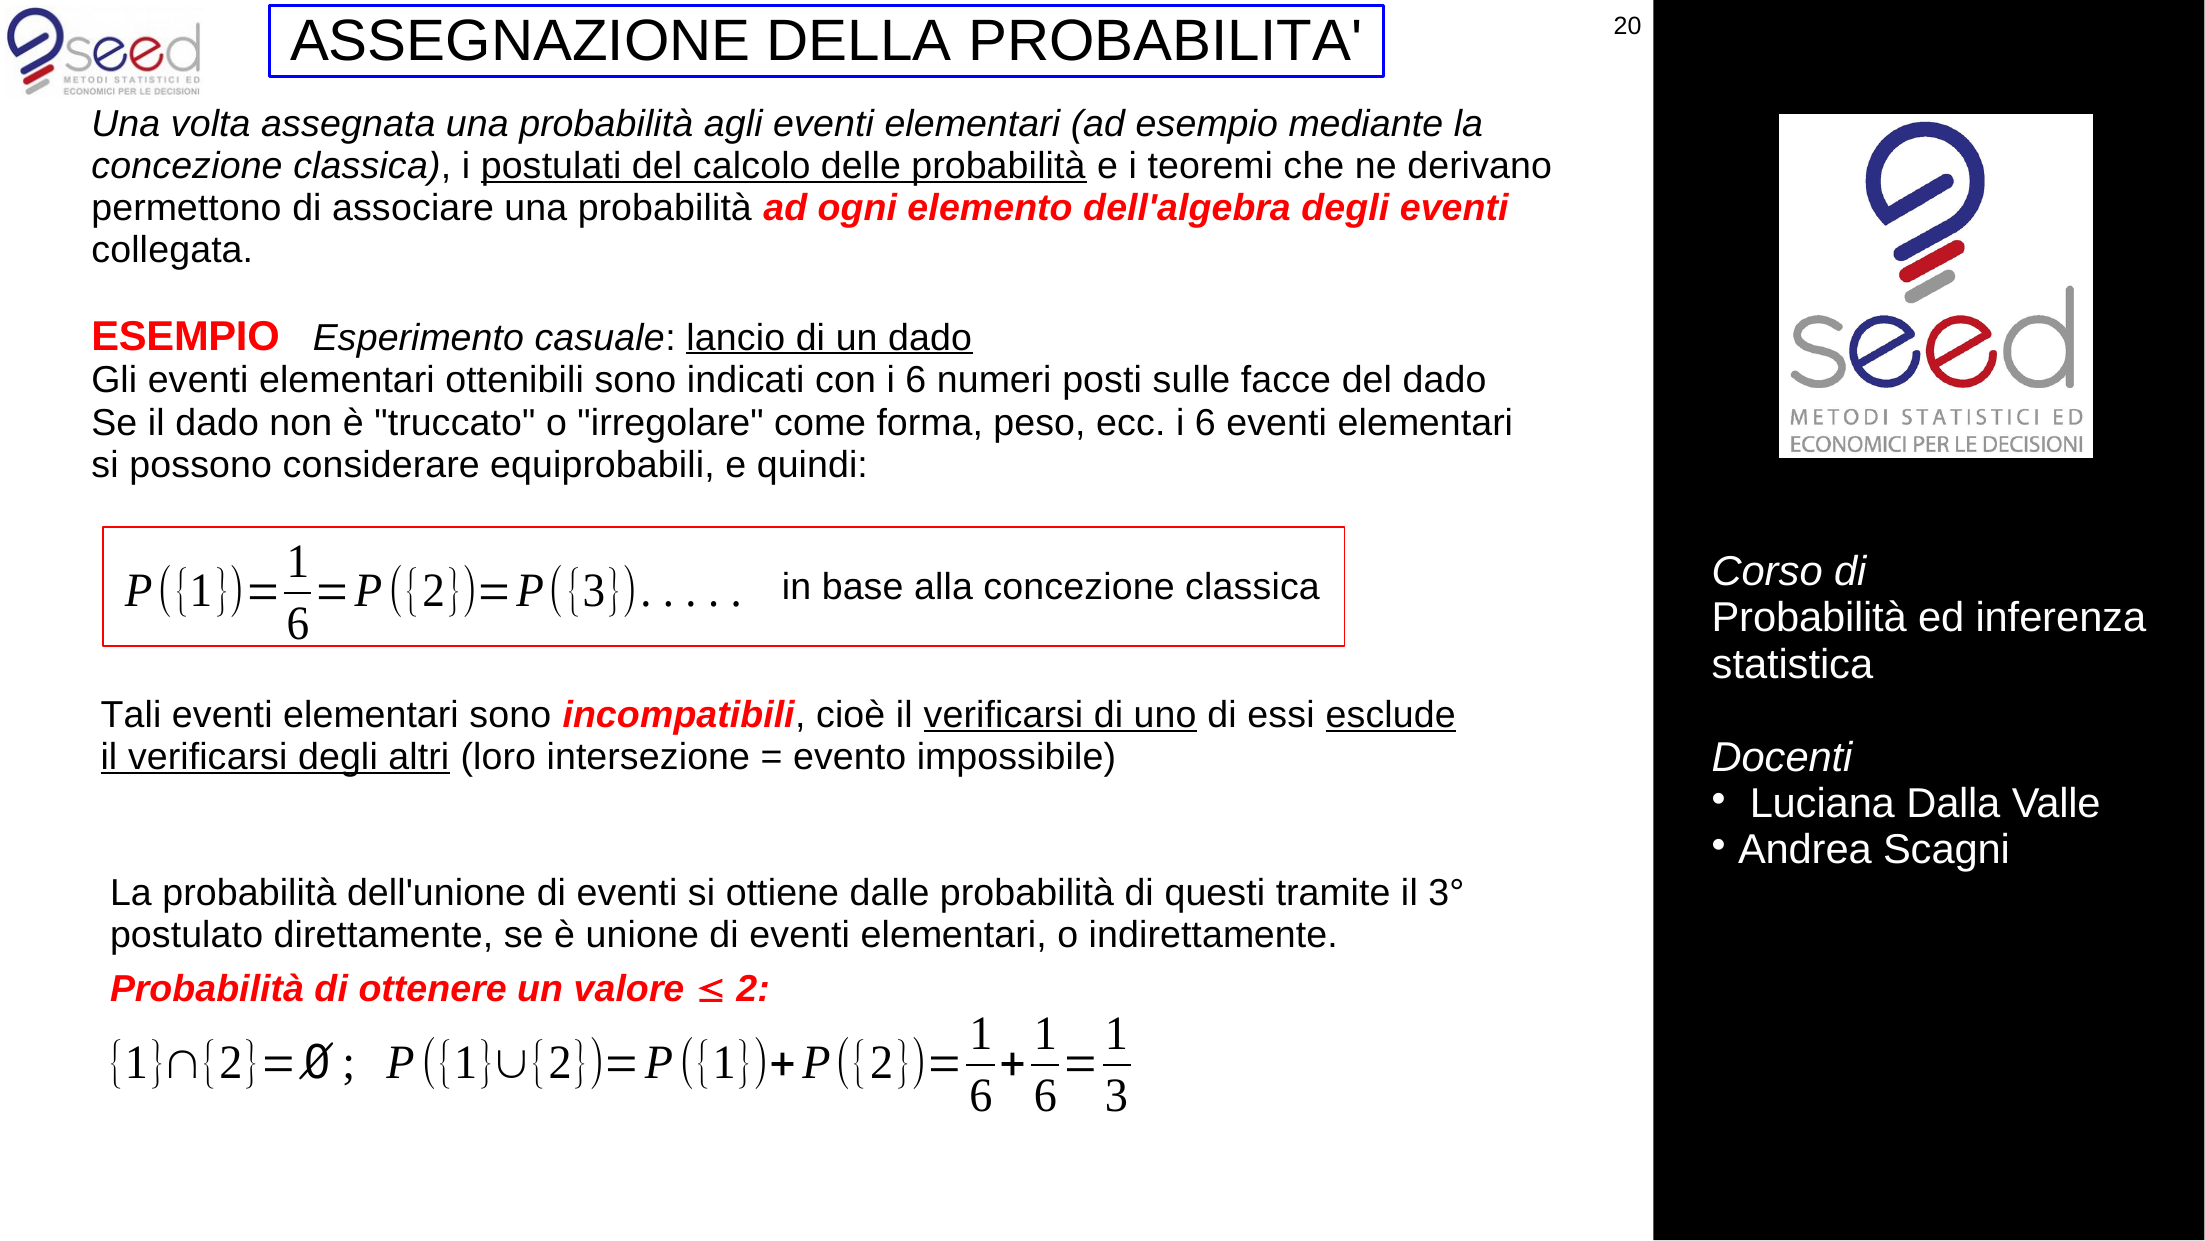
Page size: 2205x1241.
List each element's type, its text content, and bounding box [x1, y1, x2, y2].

text_box Una volta assegnata una probabilità agli eventi elementari (ad esempio mediante la concezione classica), i postulati del calcolo delle probabilità e i teoremi che ne derivano permettono di associare una probabilità ad ogni elemento dell'algebra degli eventi collegata. [91, 102, 1560, 278]
text_box ESEMPIO Esperimento casuale: lancio di un dado Gli eventi elementari ottenibili sono indicati con i 6 numeri posti sulle facce del dado Se il dado non è "truccato" o "irregolare" come forma, peso, ecc. i 6 eventi elementari si possono considerare equiprobabili, e quindi: [91, 312, 1536, 493]
picture [1779, 114, 2093, 458]
text_box in base alla concezione classica [102, 527, 1345, 646]
chart [102, 1007, 1139, 1123]
chart [115, 646, 750, 651]
text_box ASSEGNAZIONE DELLA PROBABILITA' [269, 5, 1384, 77]
text_box La probabilità dell'unione di eventi si ottiene dalle probabilità di questi tramite il 3° postulato direttamente, se è unione di eventi elementari, o indirettamente. Probabilità di ottenere un valore ≤ 2: [109, 871, 1513, 1018]
text_box Tali eventi elementari sono incompatibili, cioè il verificarsi di uno di essi esclude il verificarsi degli altri (loro intersezione = evento impossibile) [100, 693, 1463, 782]
picture [5, 5, 203, 98]
